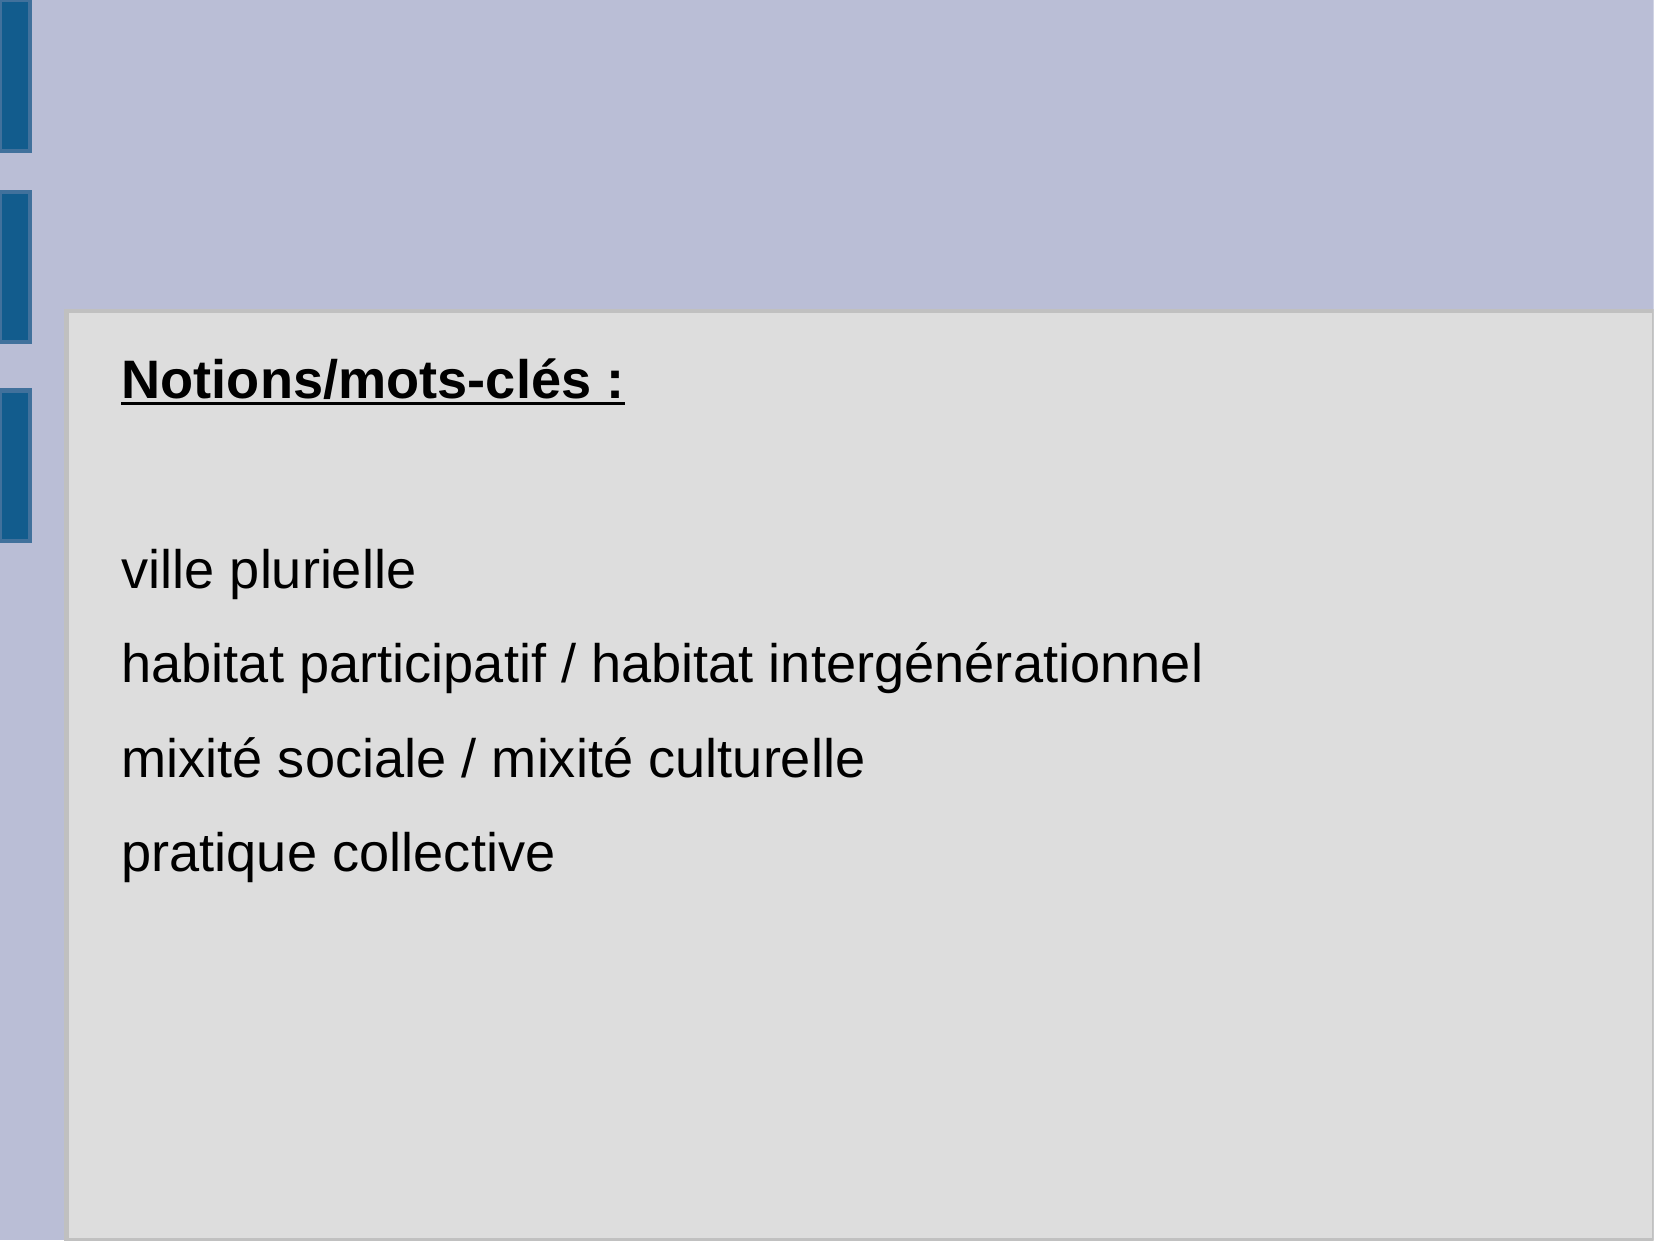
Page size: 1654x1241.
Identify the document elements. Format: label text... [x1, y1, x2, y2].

list Notions/mots-clés : ville plurielle habitat participatif / habitat intergénérationnel mixité sociale / mixité culturelle pratique collective [121, 344, 1534, 1127]
